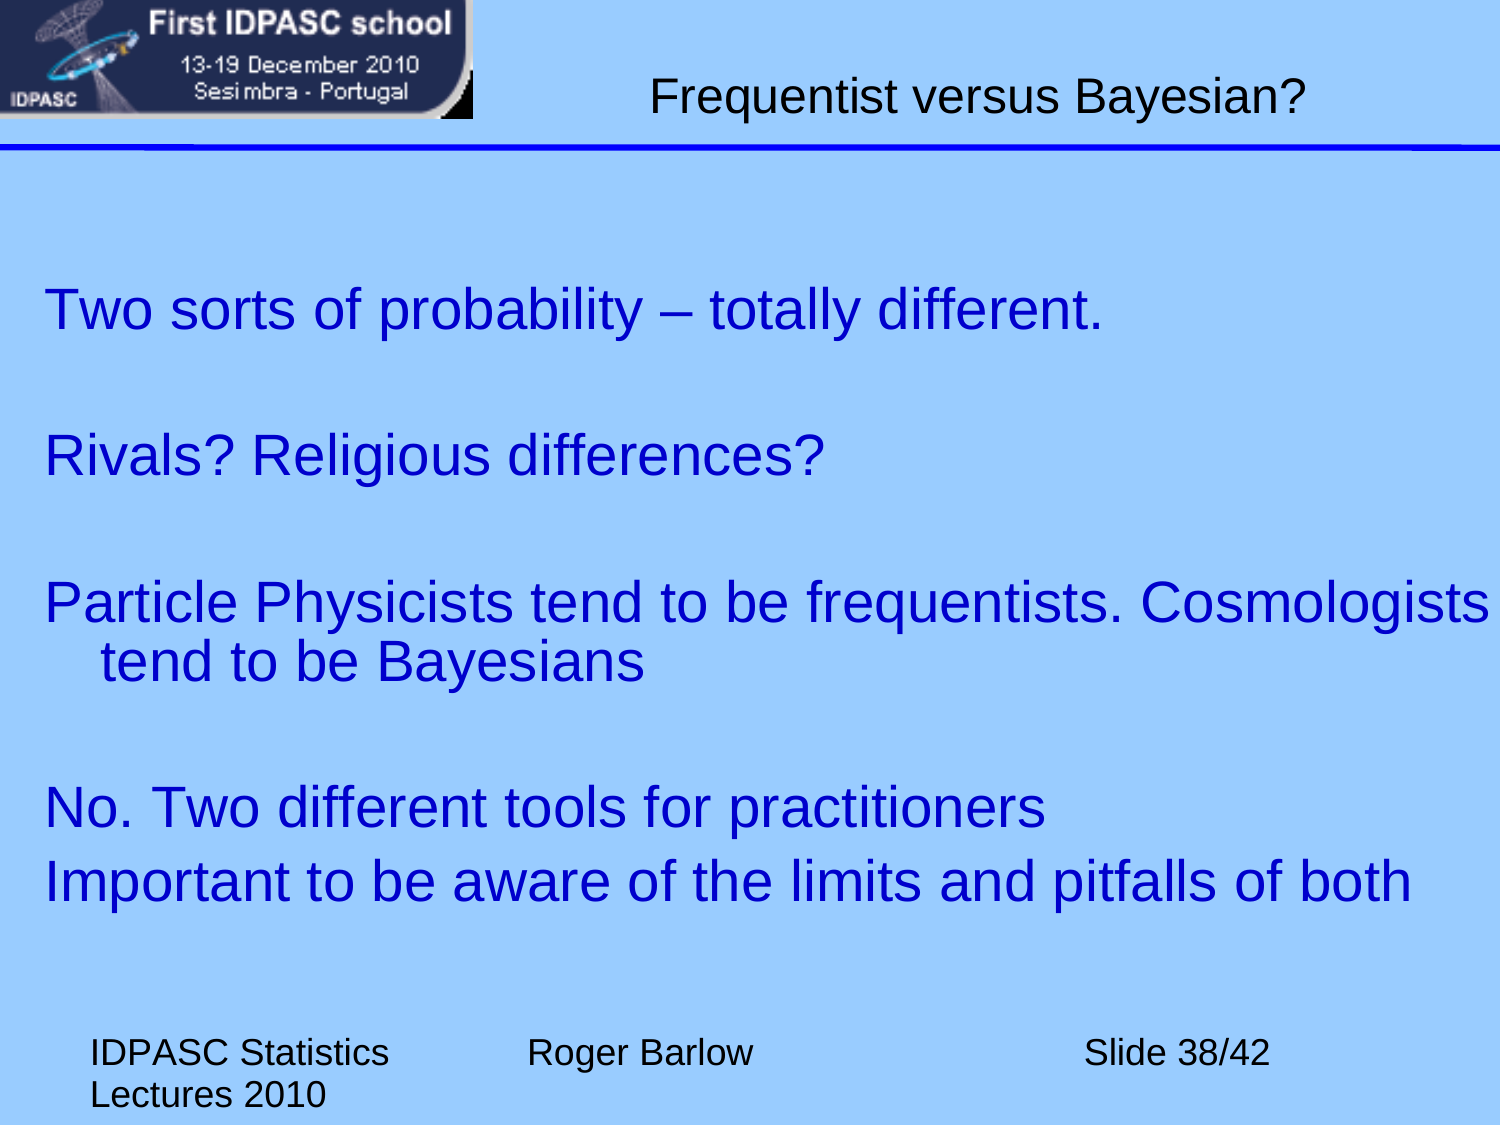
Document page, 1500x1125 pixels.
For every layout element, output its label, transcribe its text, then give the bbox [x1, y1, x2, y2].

picture [0, 0, 473, 119]
title Frequentist versus Bayesian? [531, 0, 1426, 188]
text_box Two sorts of probability – totally different. Rivals? Religious differences? Particle Physicists tend to be frequentists. Cosmologists tend to be Bayesians No. Two different tools for practitioners Important to be aware of the limits and pitfalls of both [29, 265, 1500, 986]
